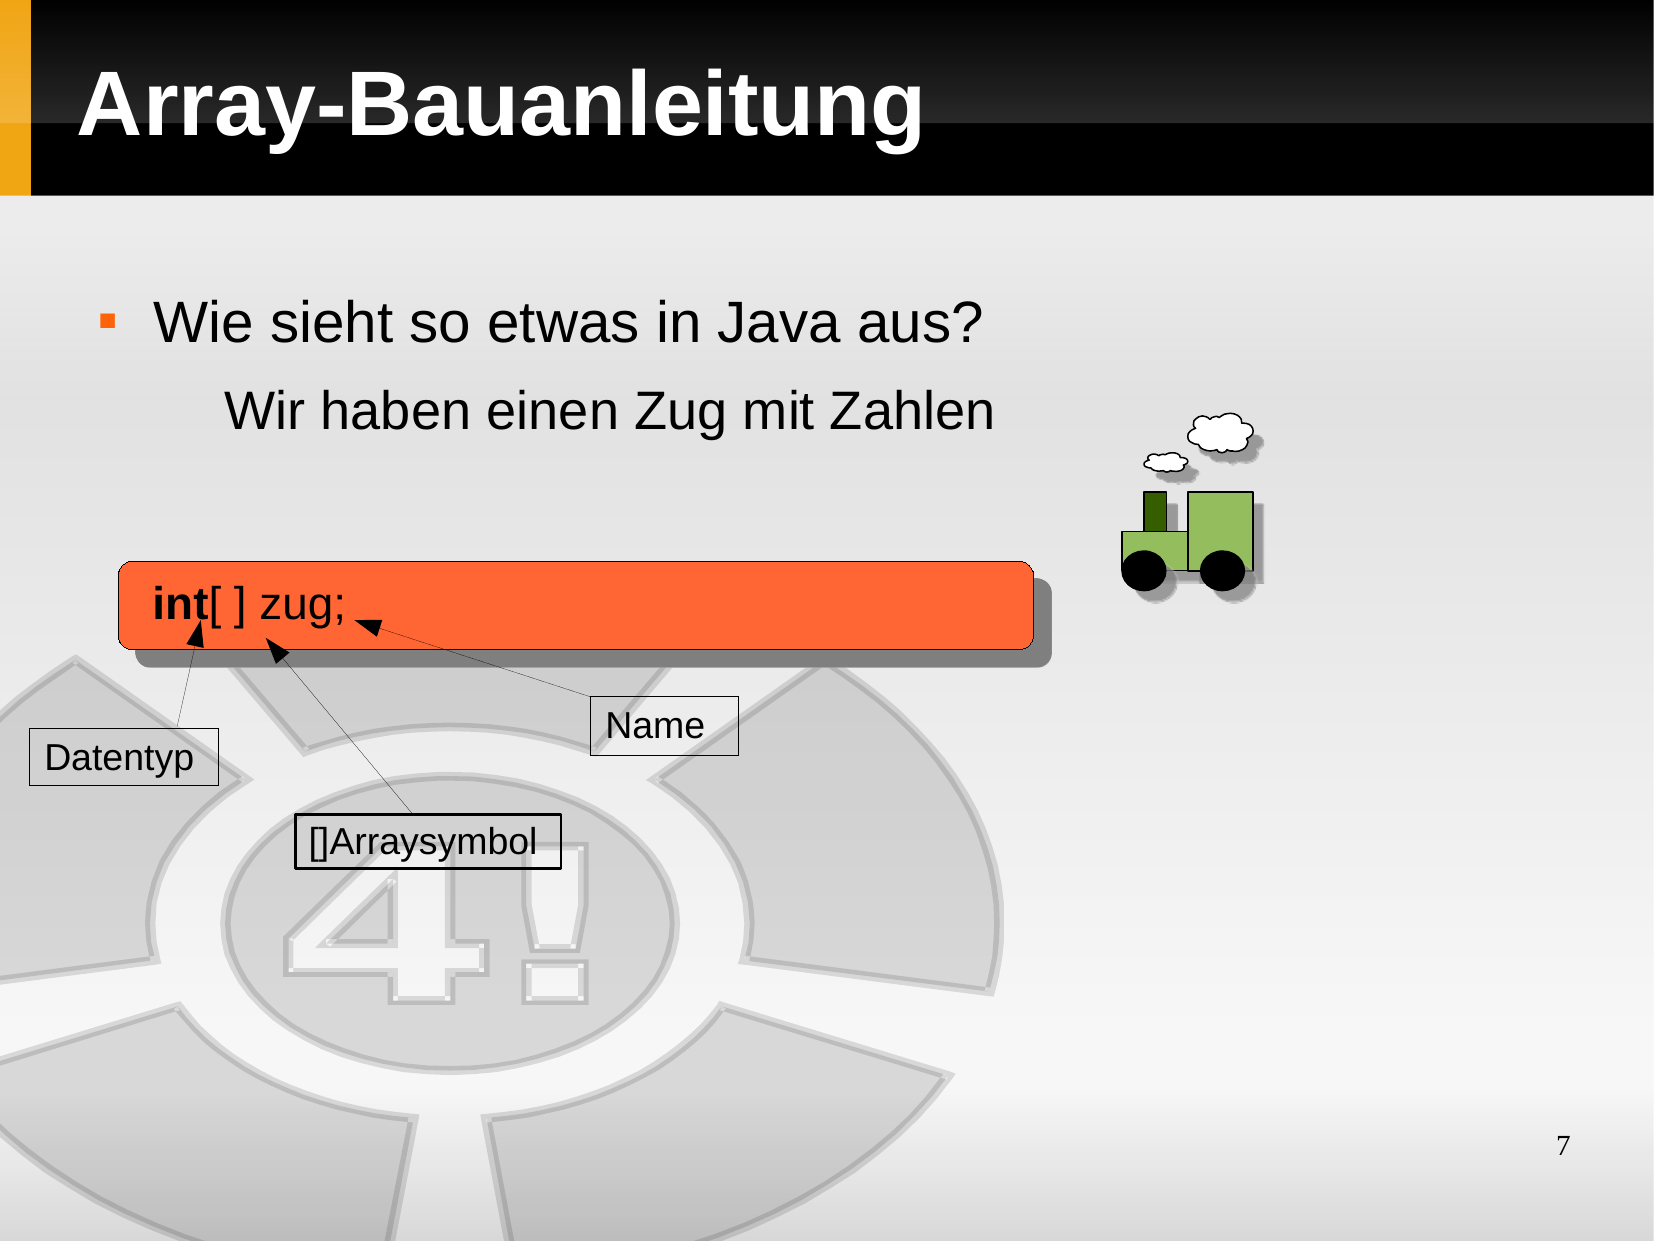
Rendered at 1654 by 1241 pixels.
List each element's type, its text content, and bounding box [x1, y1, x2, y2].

text_box [1144, 452, 1188, 473]
text_box []Arraysymbol [295, 814, 562, 869]
title Array-Bauanleitung [76, 7, 1565, 200]
text_box int[ ] zug; [137, 570, 699, 663]
picture [0, 0, 1654, 1241]
text_box [1121, 492, 1254, 591]
text_box Datentyp [29, 728, 219, 786]
text_box [118, 561, 1034, 650]
text_box [1187, 413, 1254, 453]
list Wie sieht so etwas in Java aus? Wir haben einen Zug mit Zahlen [82, 290, 1300, 526]
text_box Name [590, 696, 739, 756]
